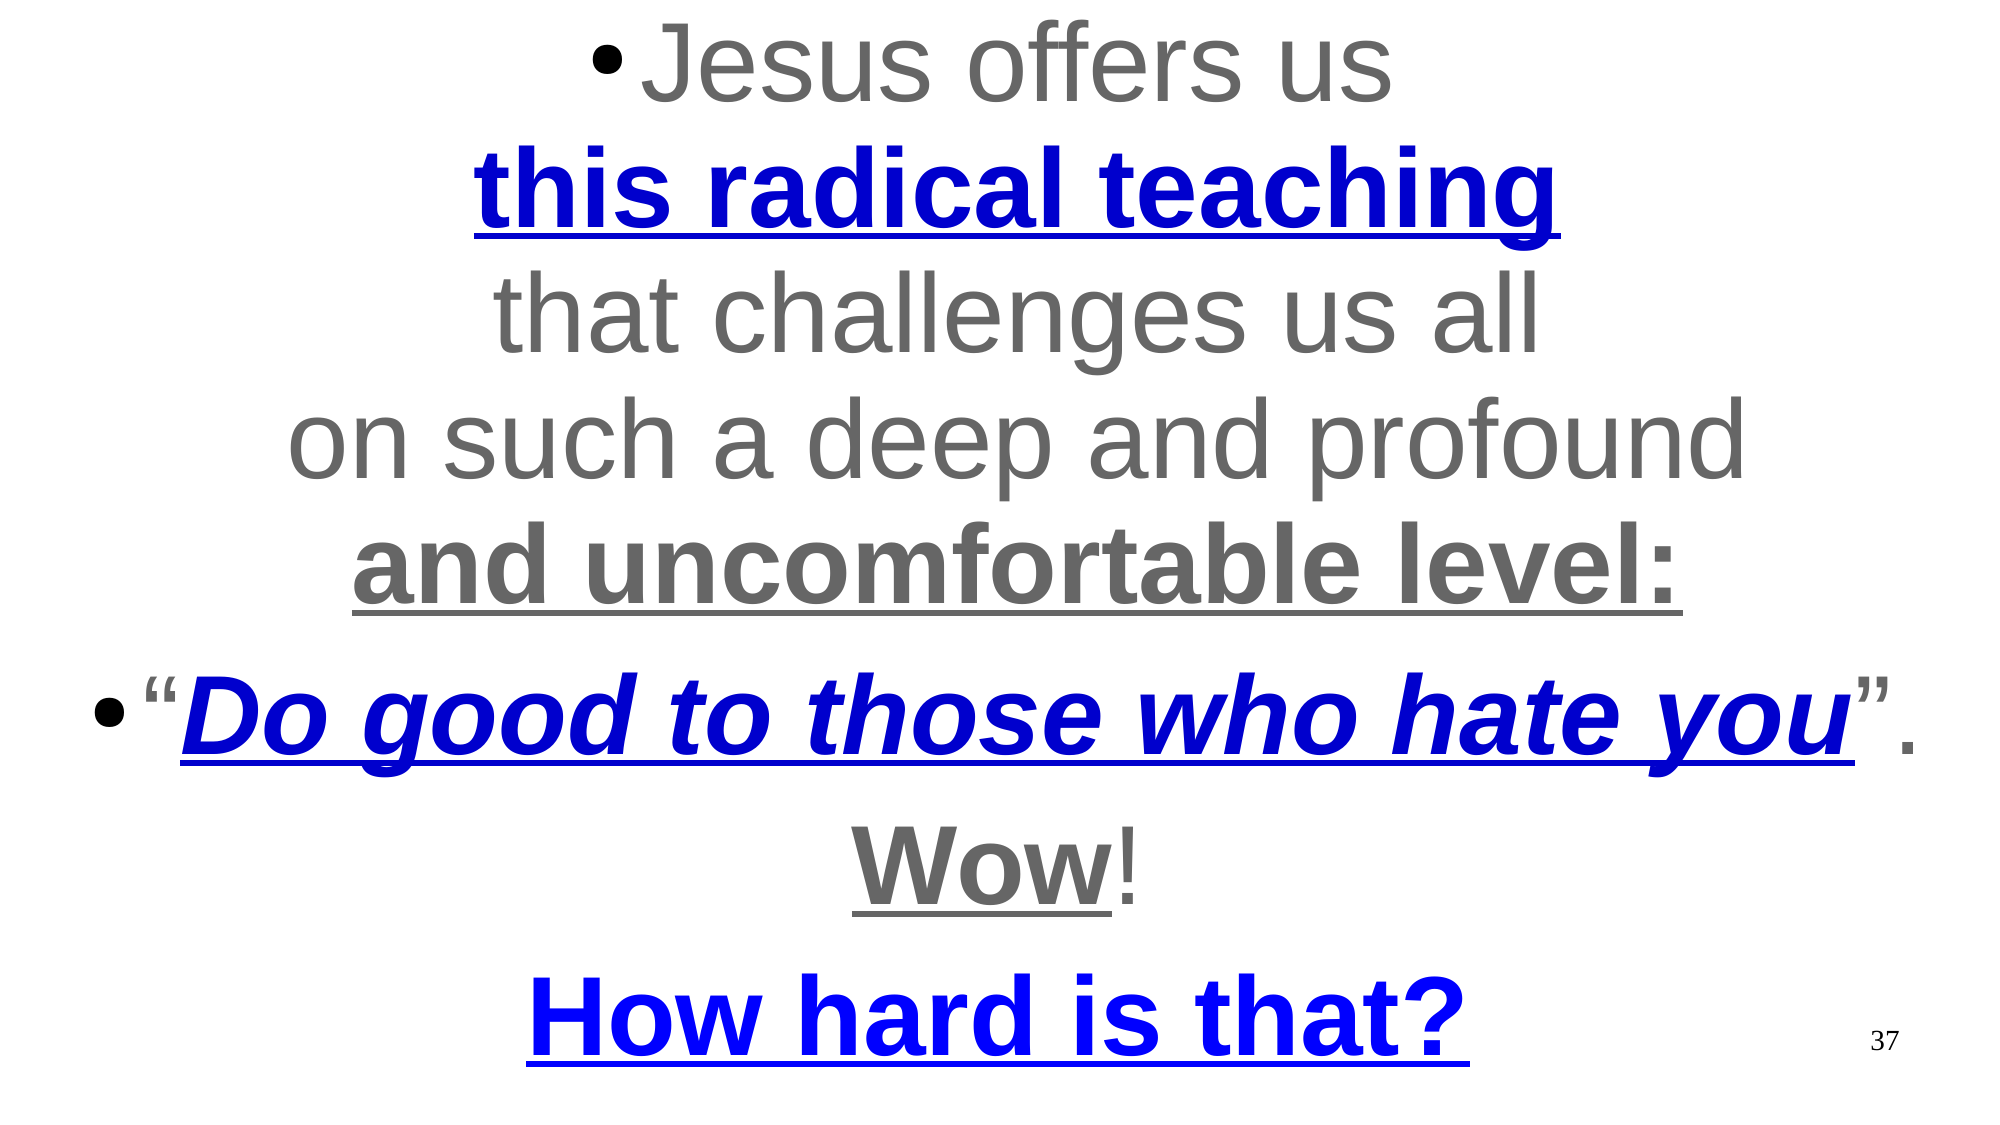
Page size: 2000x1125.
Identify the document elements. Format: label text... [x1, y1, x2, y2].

list Jesus offers us this radical teaching that challenges us all on such a deep and profound and uncomfortable level: “Do good to those who hate you”. Wow! How hard is that? [0, 0, 1996, 1123]
